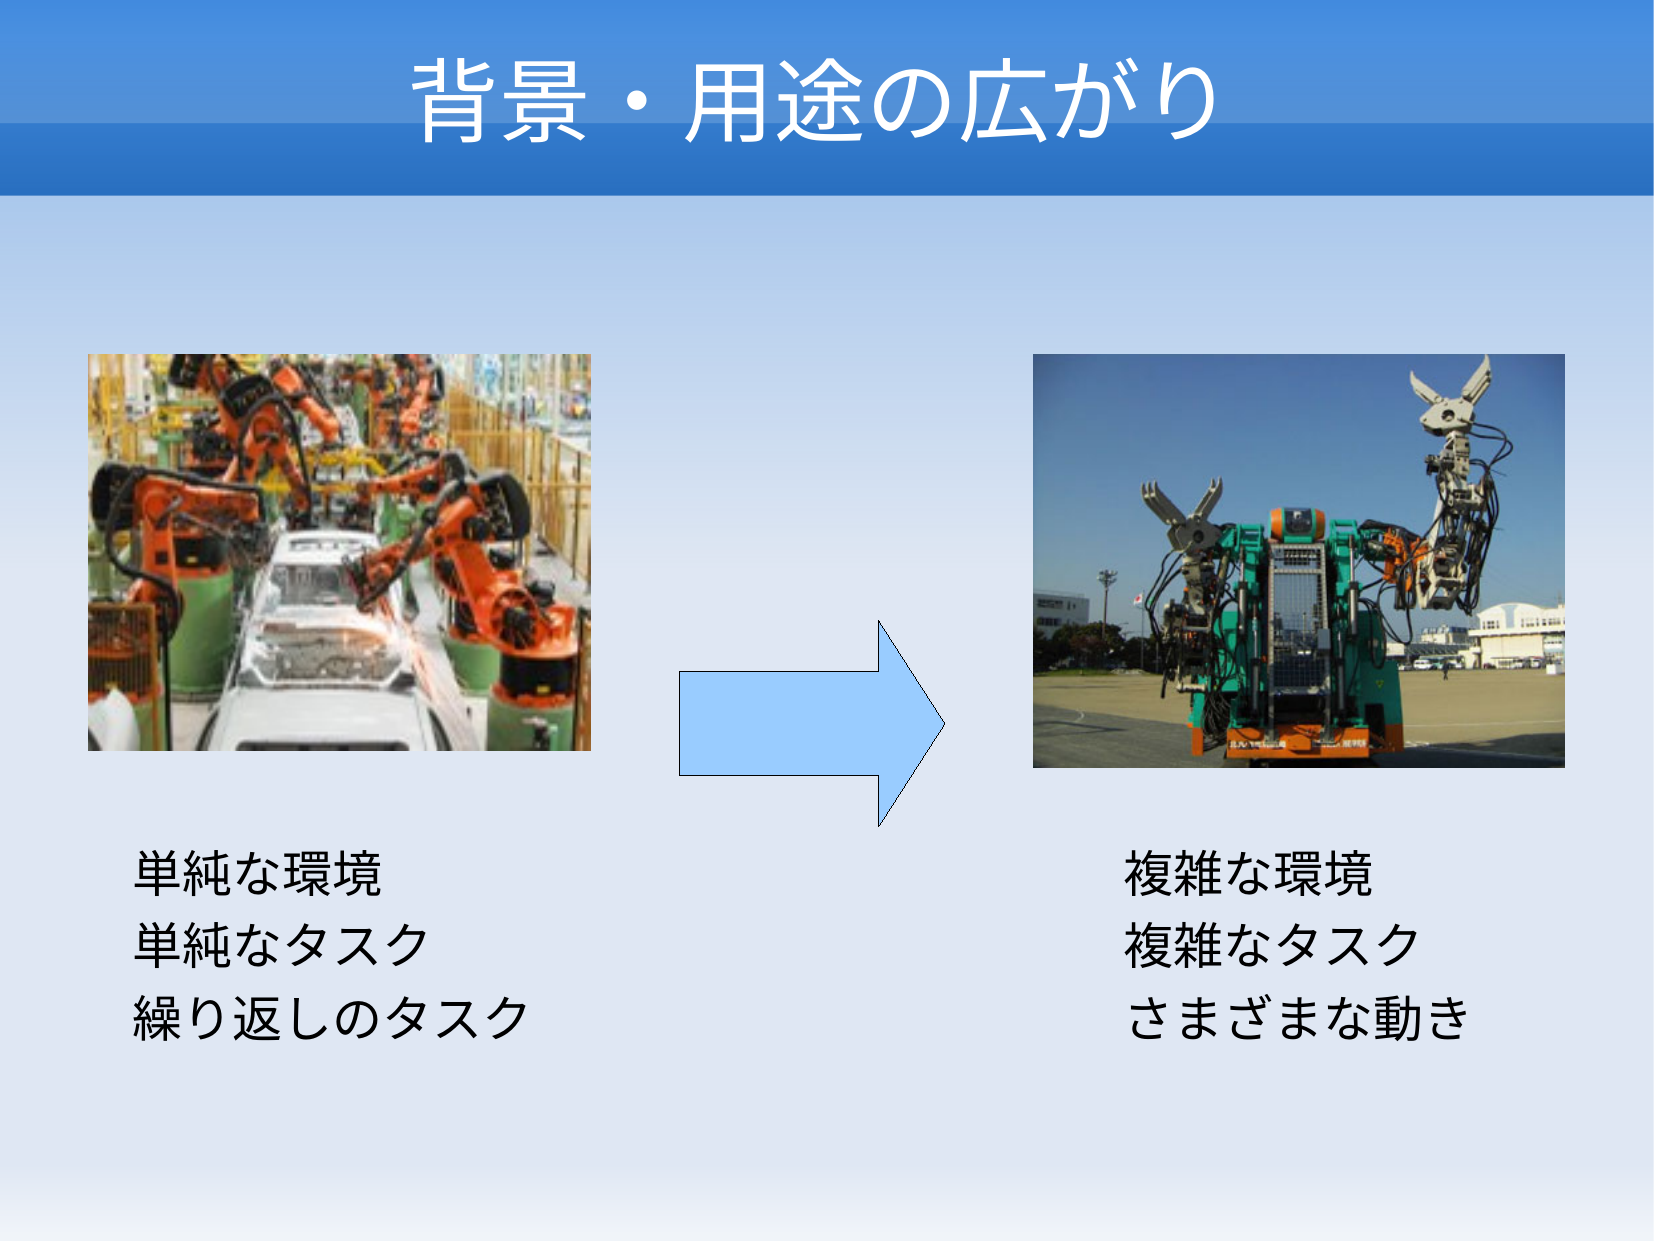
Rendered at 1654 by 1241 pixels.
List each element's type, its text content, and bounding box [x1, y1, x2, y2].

text_box 単純な環境 単純なタスク 繰り返しのタスク [118, 826, 591, 1004]
title 背景・用途の広がり [76, 0, 1565, 208]
text_box 複雑な環境 複雑なタスク さまざまな動き [1108, 826, 1505, 992]
picture [0, 0, 1654, 1241]
text_box [679, 620, 945, 827]
